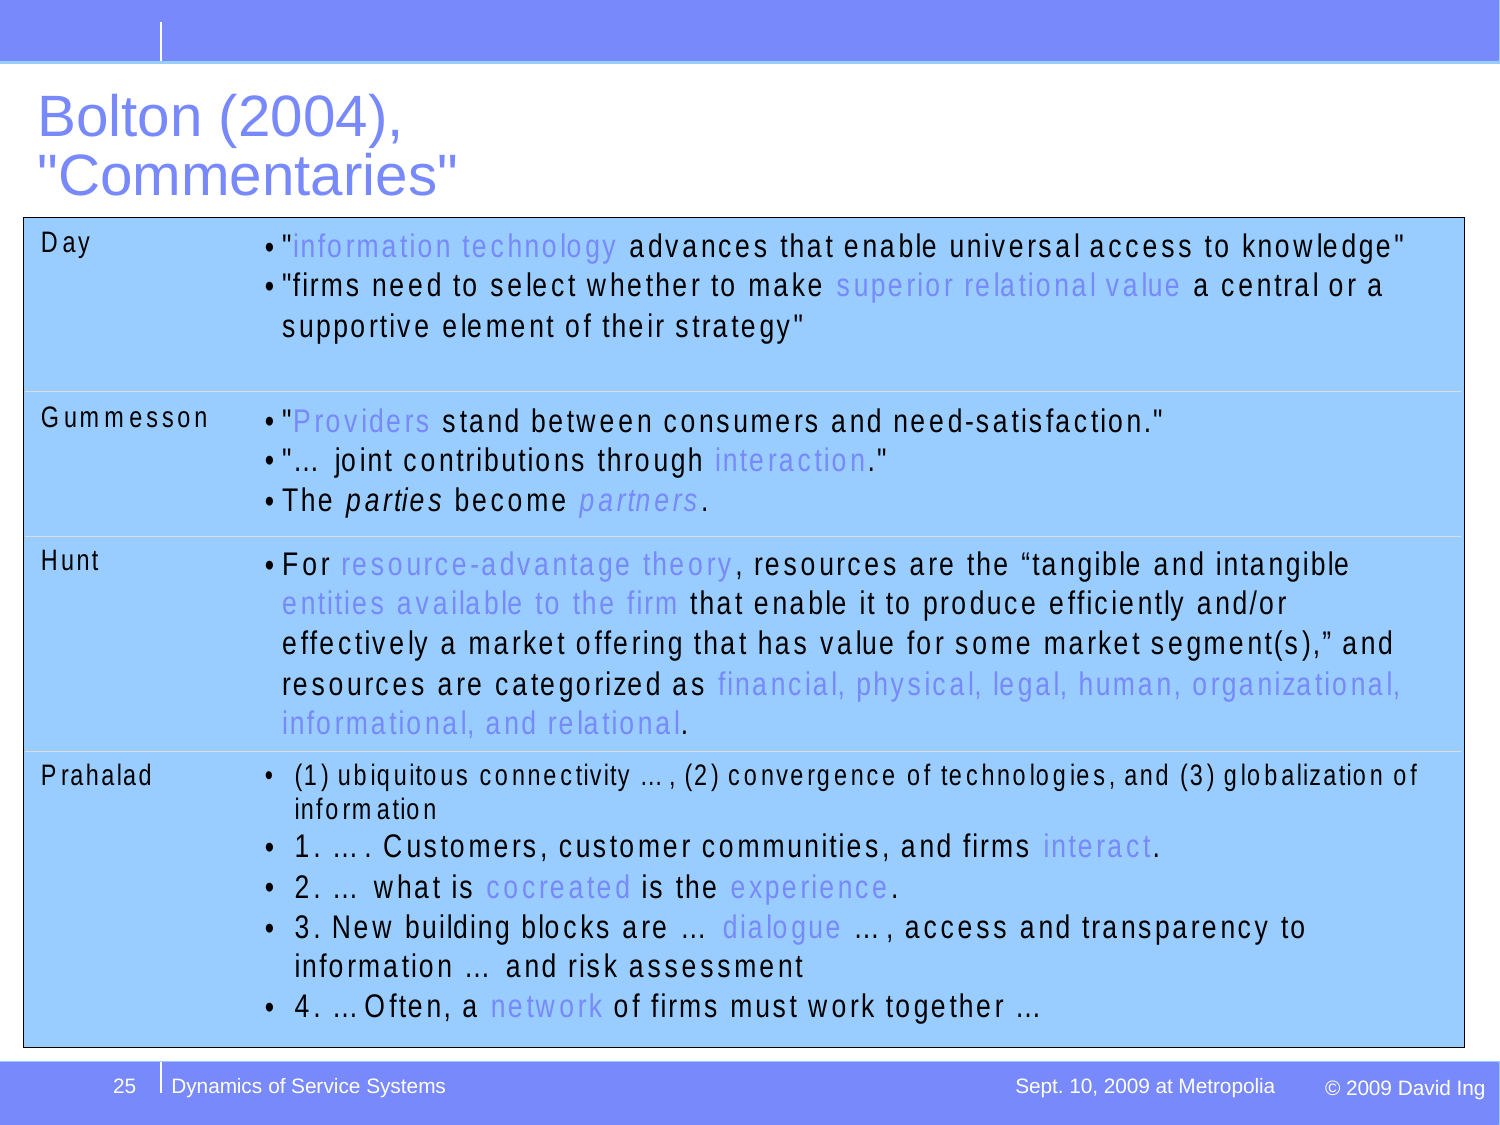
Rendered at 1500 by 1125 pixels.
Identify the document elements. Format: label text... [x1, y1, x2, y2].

title Bolton (2004), "Commentaries" [37, 90, 1463, 209]
chart [23, 217, 1465, 1048]
